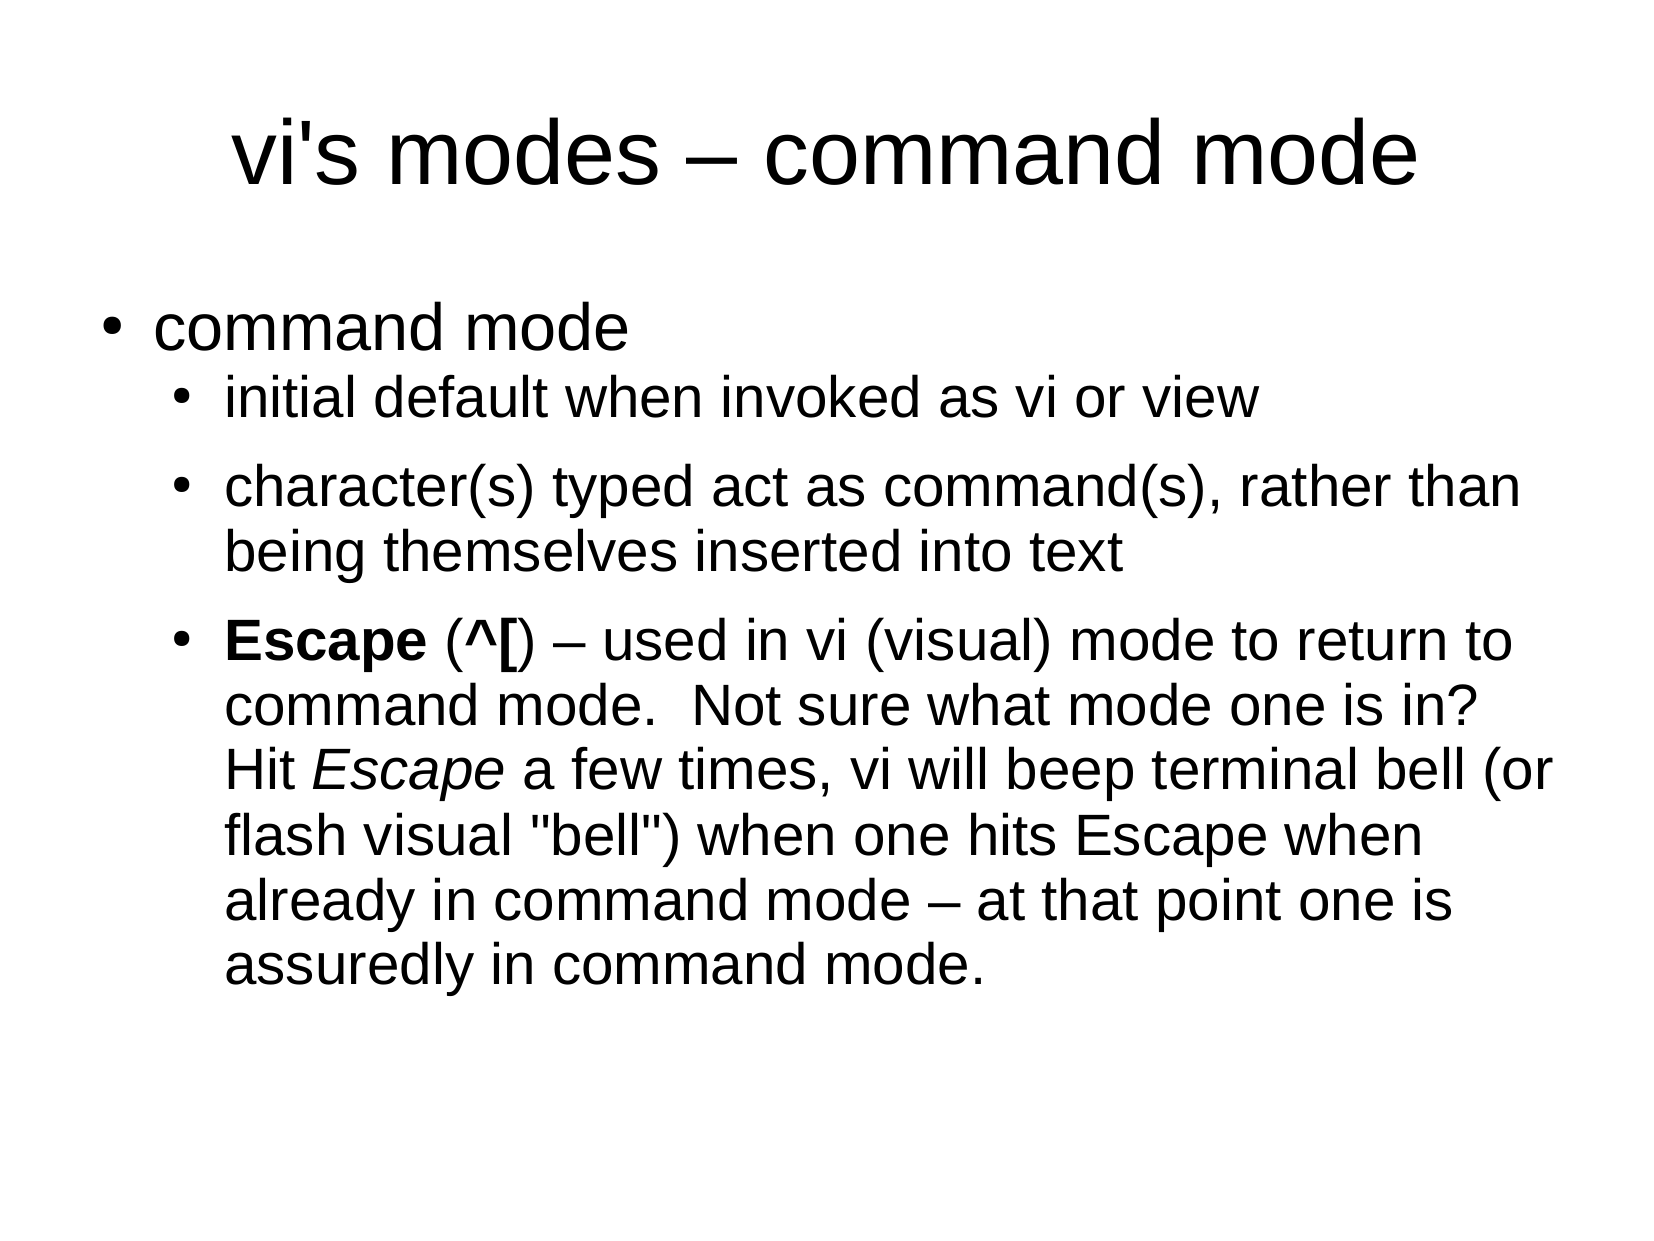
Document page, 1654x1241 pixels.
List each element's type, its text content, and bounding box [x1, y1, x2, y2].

title vi's modes – command mode [82, 56, 1571, 250]
list command mode initial default when invoked as vi or view character(s) typed act as command(s), rather than being themselves inserted into text Escape (^[) – used in vi (visual) mode to return to command mode. Not sure what mode one is in? Hit Escape a few times, vi will beep terminal bell (or flash visual "bell") when one hits Escape when already in command mode – at that point one is assuredly in command mode. [82, 290, 1571, 1094]
